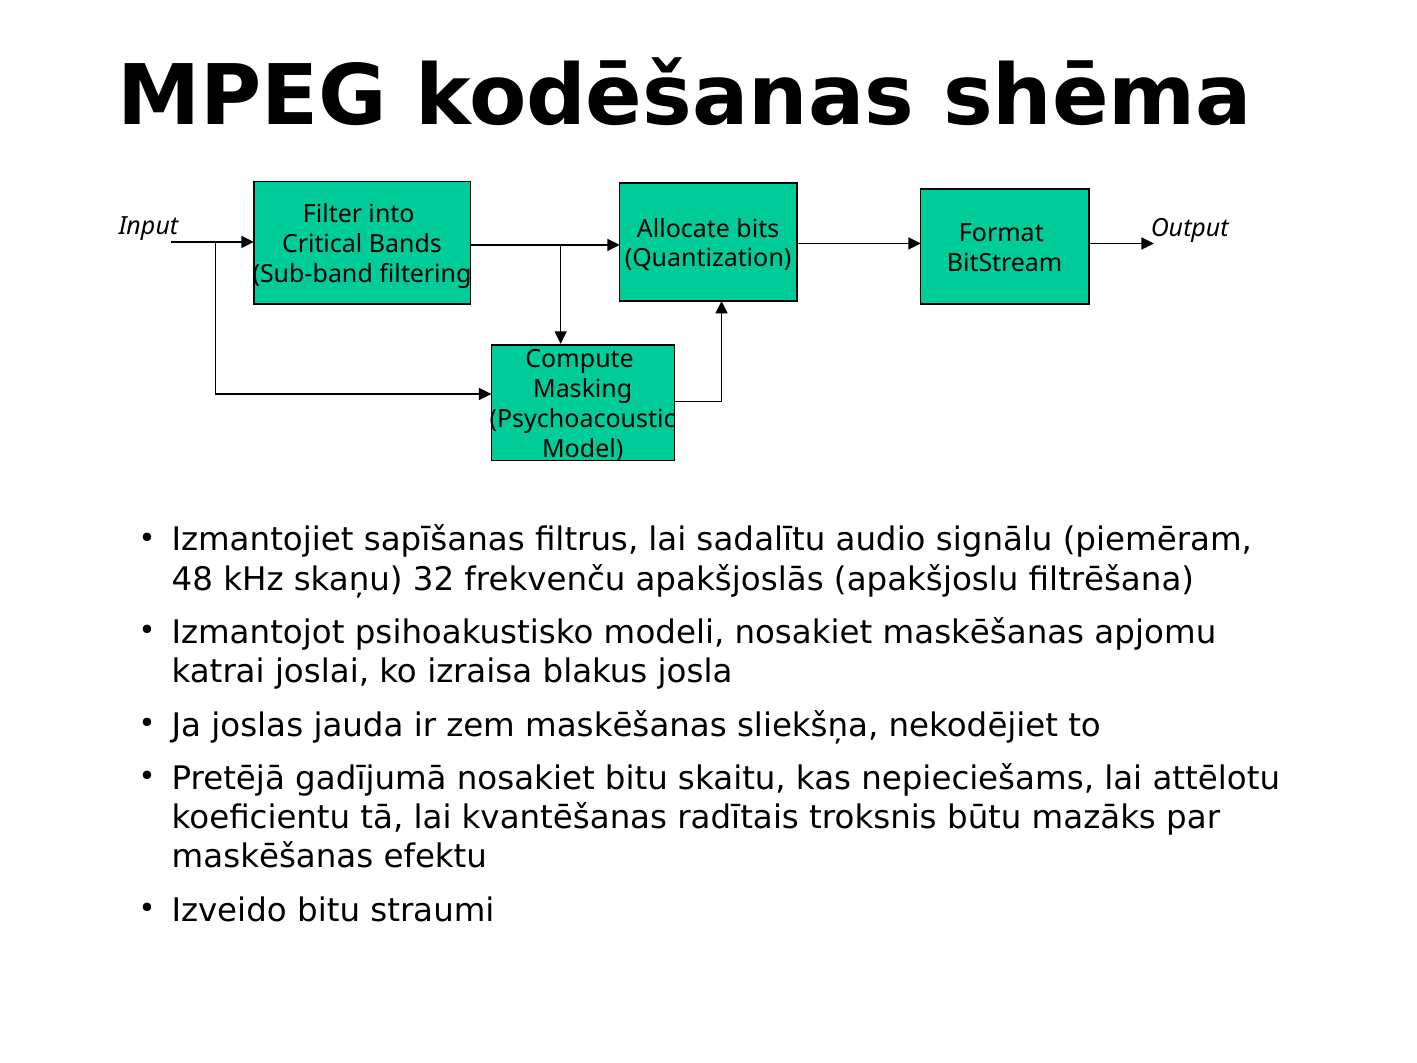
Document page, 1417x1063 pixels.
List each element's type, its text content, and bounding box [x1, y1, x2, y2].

title MPEG kodēšanas shēma [82, 35, 1287, 148]
list Izmantojiet sapīšanas filtrus, lai sadalītu audio signālu (piemēram, 48 kHz skaņu) 32 frekvenču apakšjoslās (apakšjoslu filtrēšana) Izmantojot psihoakustisko modeli, nosakiet maskēšanas apjomu katrai joslai, ko izraisa blakus josla Ja joslas jauda ir zem maskēšanas sliekšņa, nekodējiet to Pretējā gadījumā nosakiet bitu skaitu, kas nepieciešams, lai attēlotu koeficientu tā, lai kvantēšanas radītais troksnis būtu mazāks par maskēšanas efektu Izveido bitu straumi [116, 510, 1315, 969]
text_box Filter into Critical Bands (Sub-band filtering [253, 181, 471, 304]
text_box Format BitStream [920, 188, 1089, 304]
text_box Compute Masking (Psychoacoustic Model) [491, 345, 675, 461]
text_box Output [1136, 203, 1244, 249]
text_box Allocate bits (Quantization) [619, 182, 797, 302]
text_box Input [103, 202, 194, 248]
